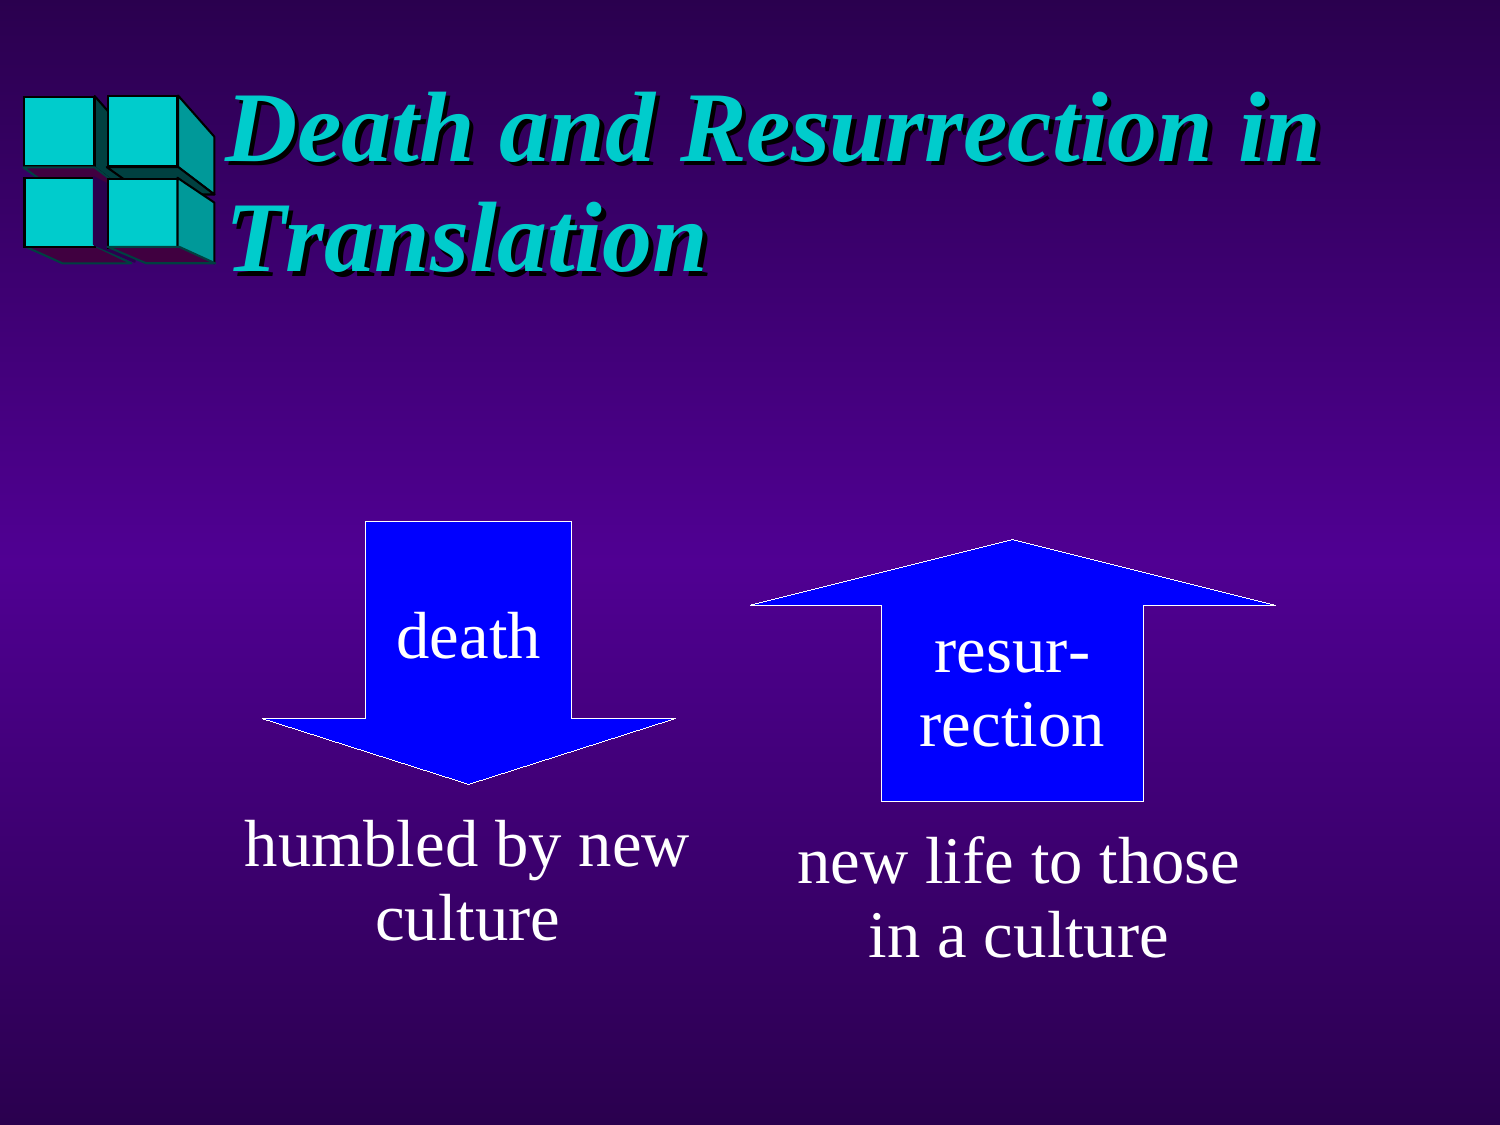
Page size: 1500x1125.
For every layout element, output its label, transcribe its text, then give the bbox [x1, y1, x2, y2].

text_box new life to those in a culture [738, 817, 1301, 980]
text_box resur- rection [750, 539, 1276, 802]
text_box death [262, 521, 676, 785]
text_box humbled by new culture [157, 799, 778, 963]
title Death and Resurrection in Translation [224, 62, 1388, 303]
